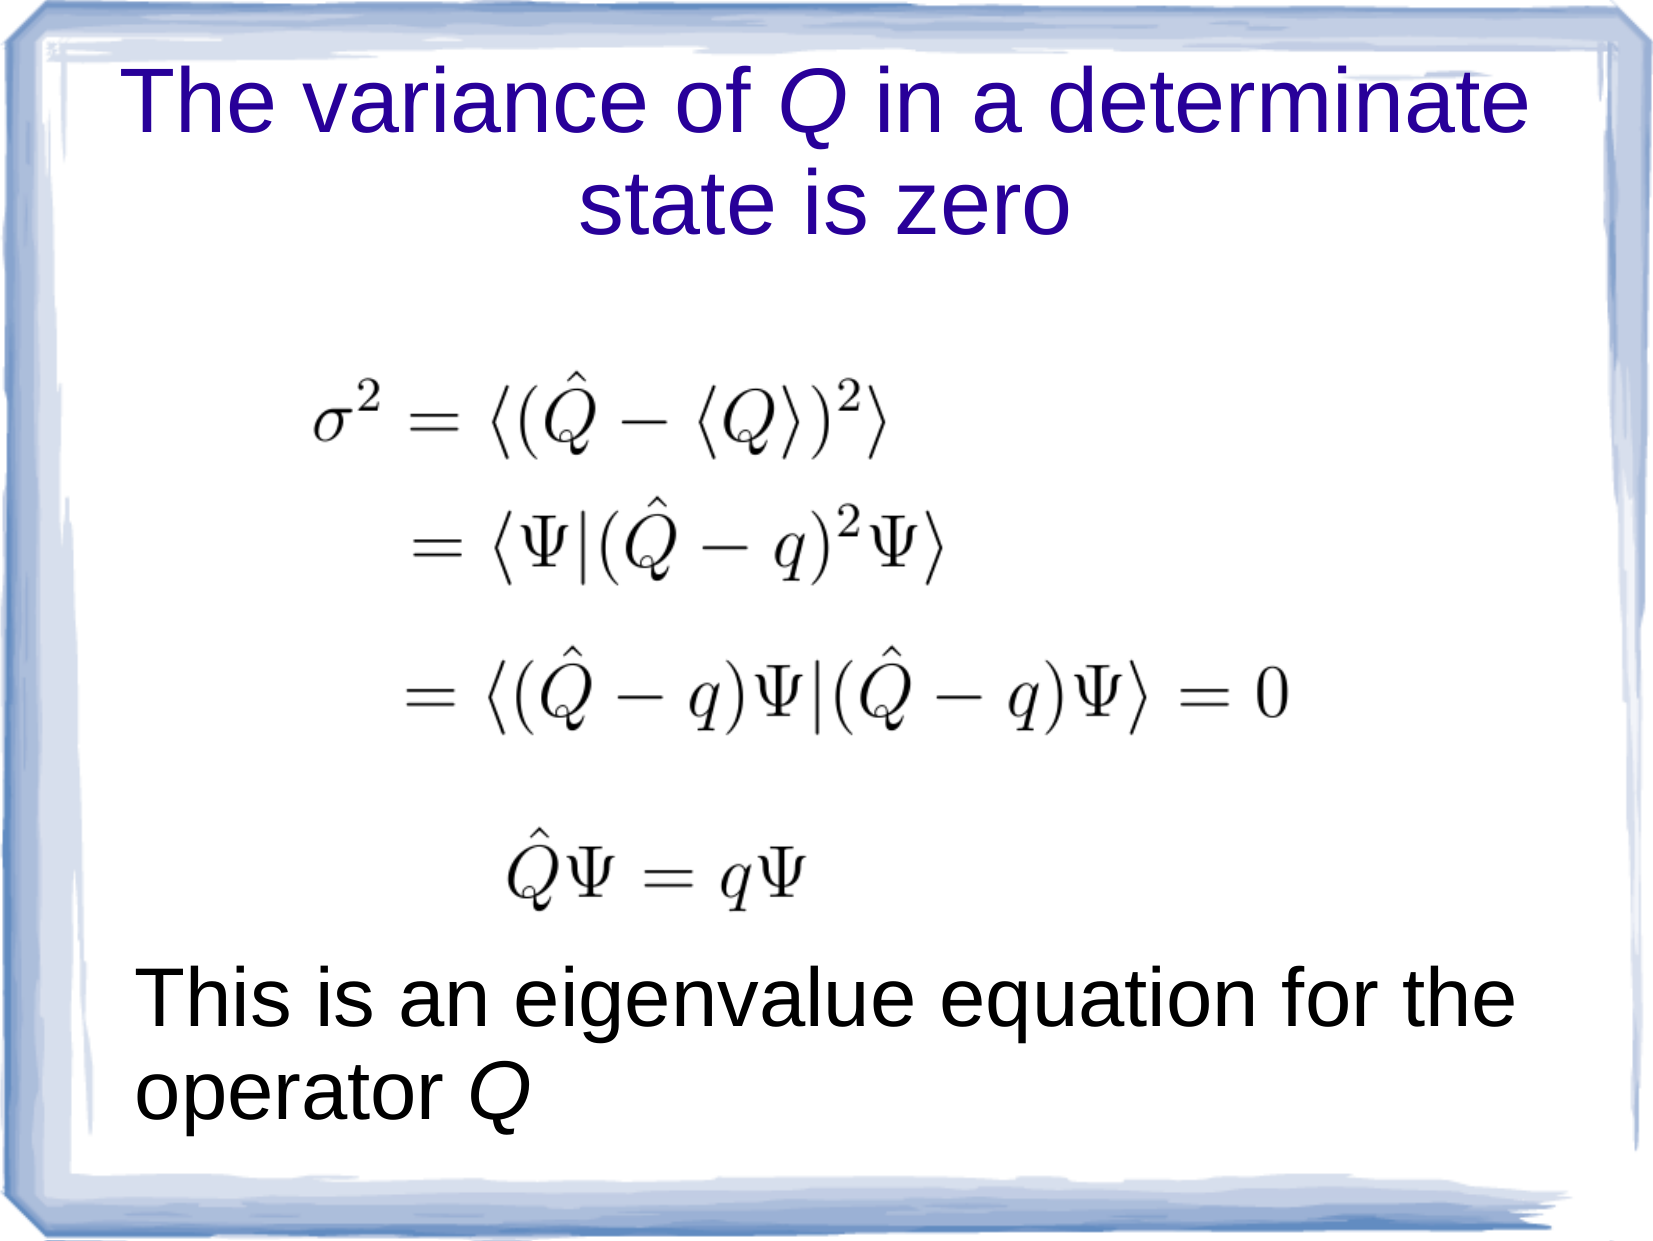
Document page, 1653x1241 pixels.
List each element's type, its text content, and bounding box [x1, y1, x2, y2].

picture [0, 0, 1653, 1241]
text_box This is an eigenvalue equation for the operator Q [120, 945, 1576, 1146]
title The variance of Q in a determinate state is zero [82, 49, 1570, 256]
